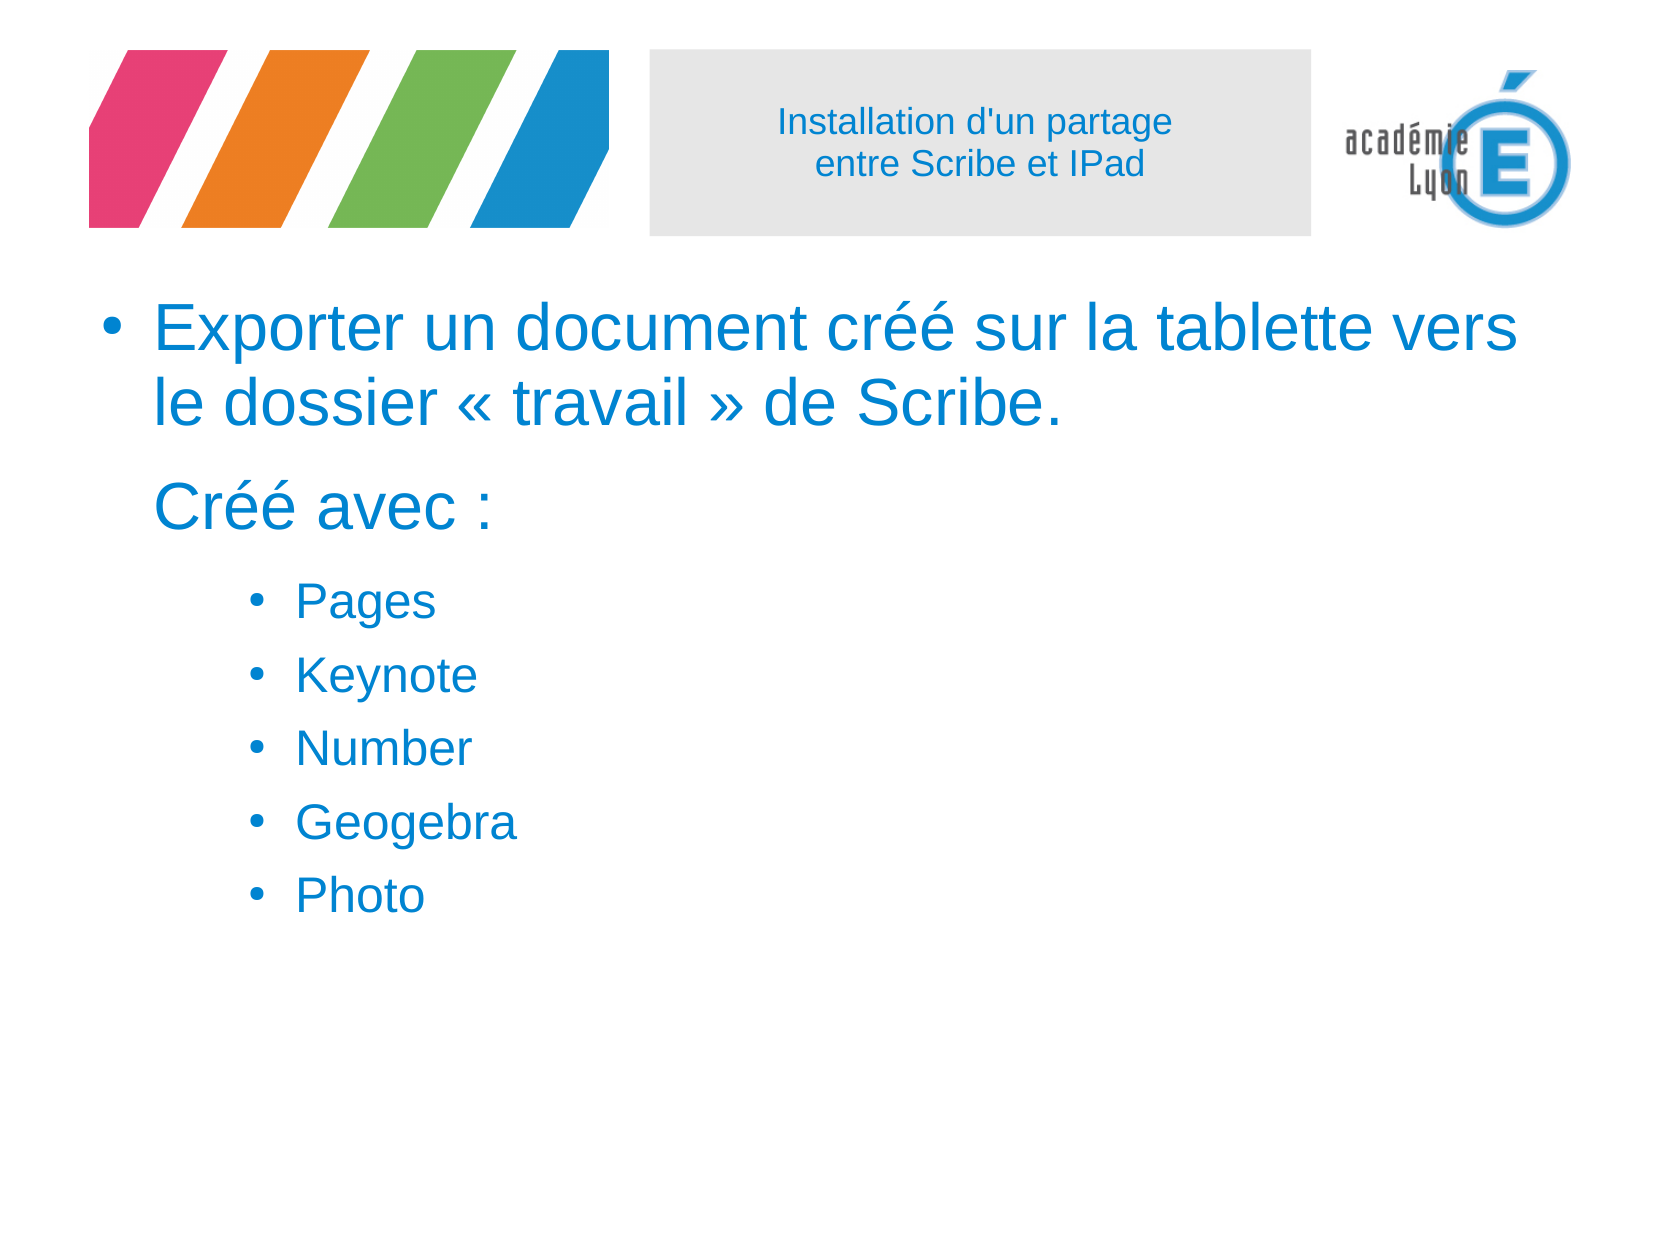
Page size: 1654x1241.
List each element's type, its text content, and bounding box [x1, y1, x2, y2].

title Installation d'un partage entre Scribe et IPad [649, 49, 1312, 237]
picture [89, 50, 609, 228]
picture [1338, 70, 1571, 233]
list Exporter un document créé sur la tablette vers le dossier « travail » de Scribe. Créé avec : Pages Keynote Number Geogebra Photo [82, 290, 1571, 1010]
